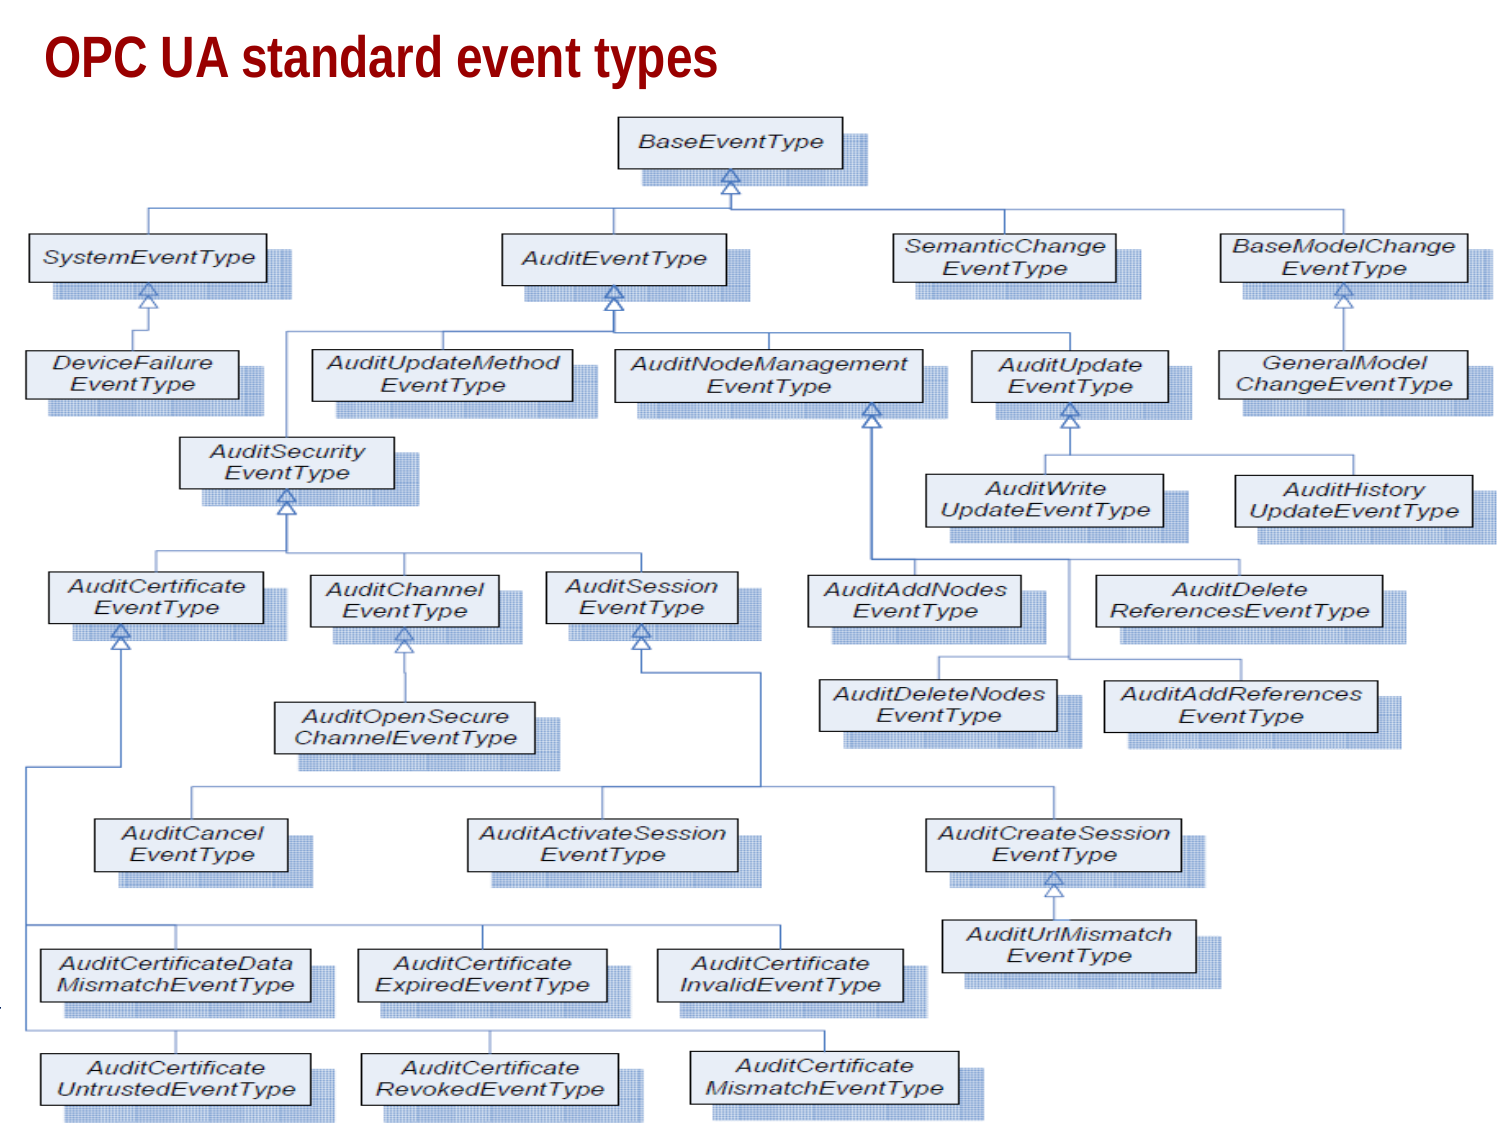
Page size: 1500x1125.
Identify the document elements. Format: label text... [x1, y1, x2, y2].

picture [1, 101, 1500, 1125]
title OPC UA standard event types [29, 12, 1471, 101]
